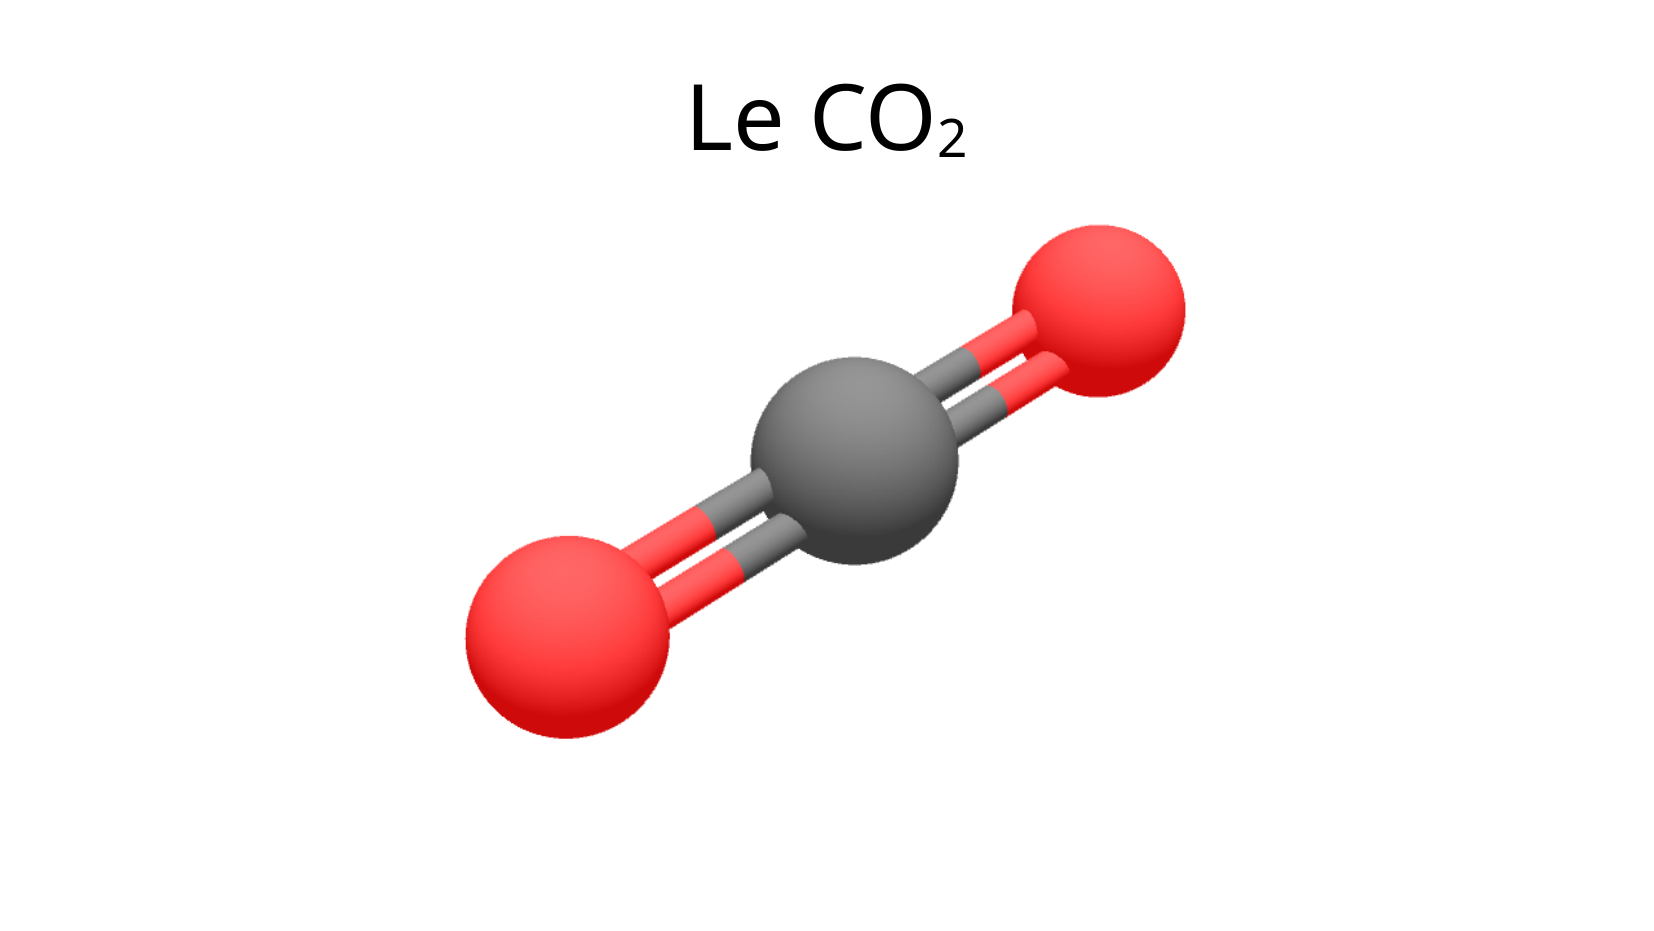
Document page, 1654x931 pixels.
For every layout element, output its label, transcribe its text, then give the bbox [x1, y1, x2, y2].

title Le CO2 [82, 37, 1571, 193]
picture [453, 217, 1201, 758]
